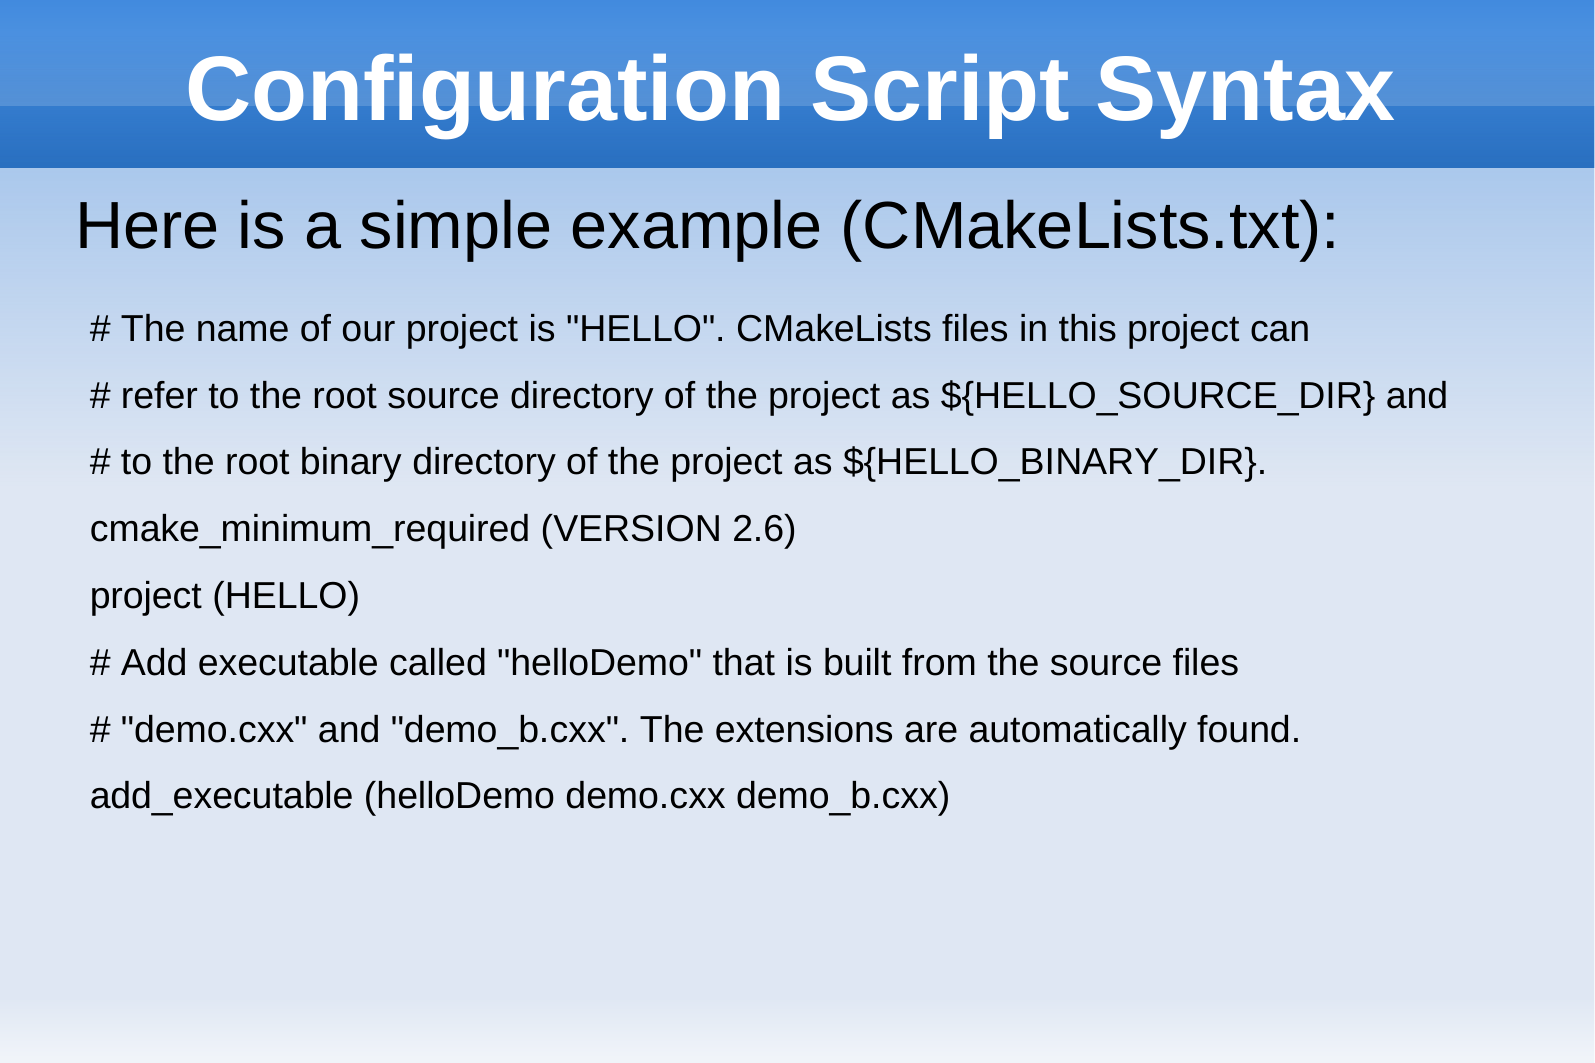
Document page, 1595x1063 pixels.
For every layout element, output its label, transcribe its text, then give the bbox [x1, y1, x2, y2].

text_box # The name of our project is "HELLO". CMakeLists files in this project can # refer to the root source directory of the project as ${HELLO_SOURCE_DIR} and # to the root binary directory of the project as ${HELLO_BINARY_DIR}. cmake_minimum_required (VERSION 2.6) project (HELLO) # Add executable called "helloDemo" that is built from the source files # "demo.cxx" and "demo_b.cxx". The extensions are automatically found. add_executable (helloDemo demo.cxx demo_b.cxx) [75, 300, 1538, 1013]
subtitle Here is a simple example (CMakeLists.txt): [75, 187, 1510, 263]
title Configuration Script Syntax [74, 0, 1510, 178]
picture [0, 0, 1595, 1063]
